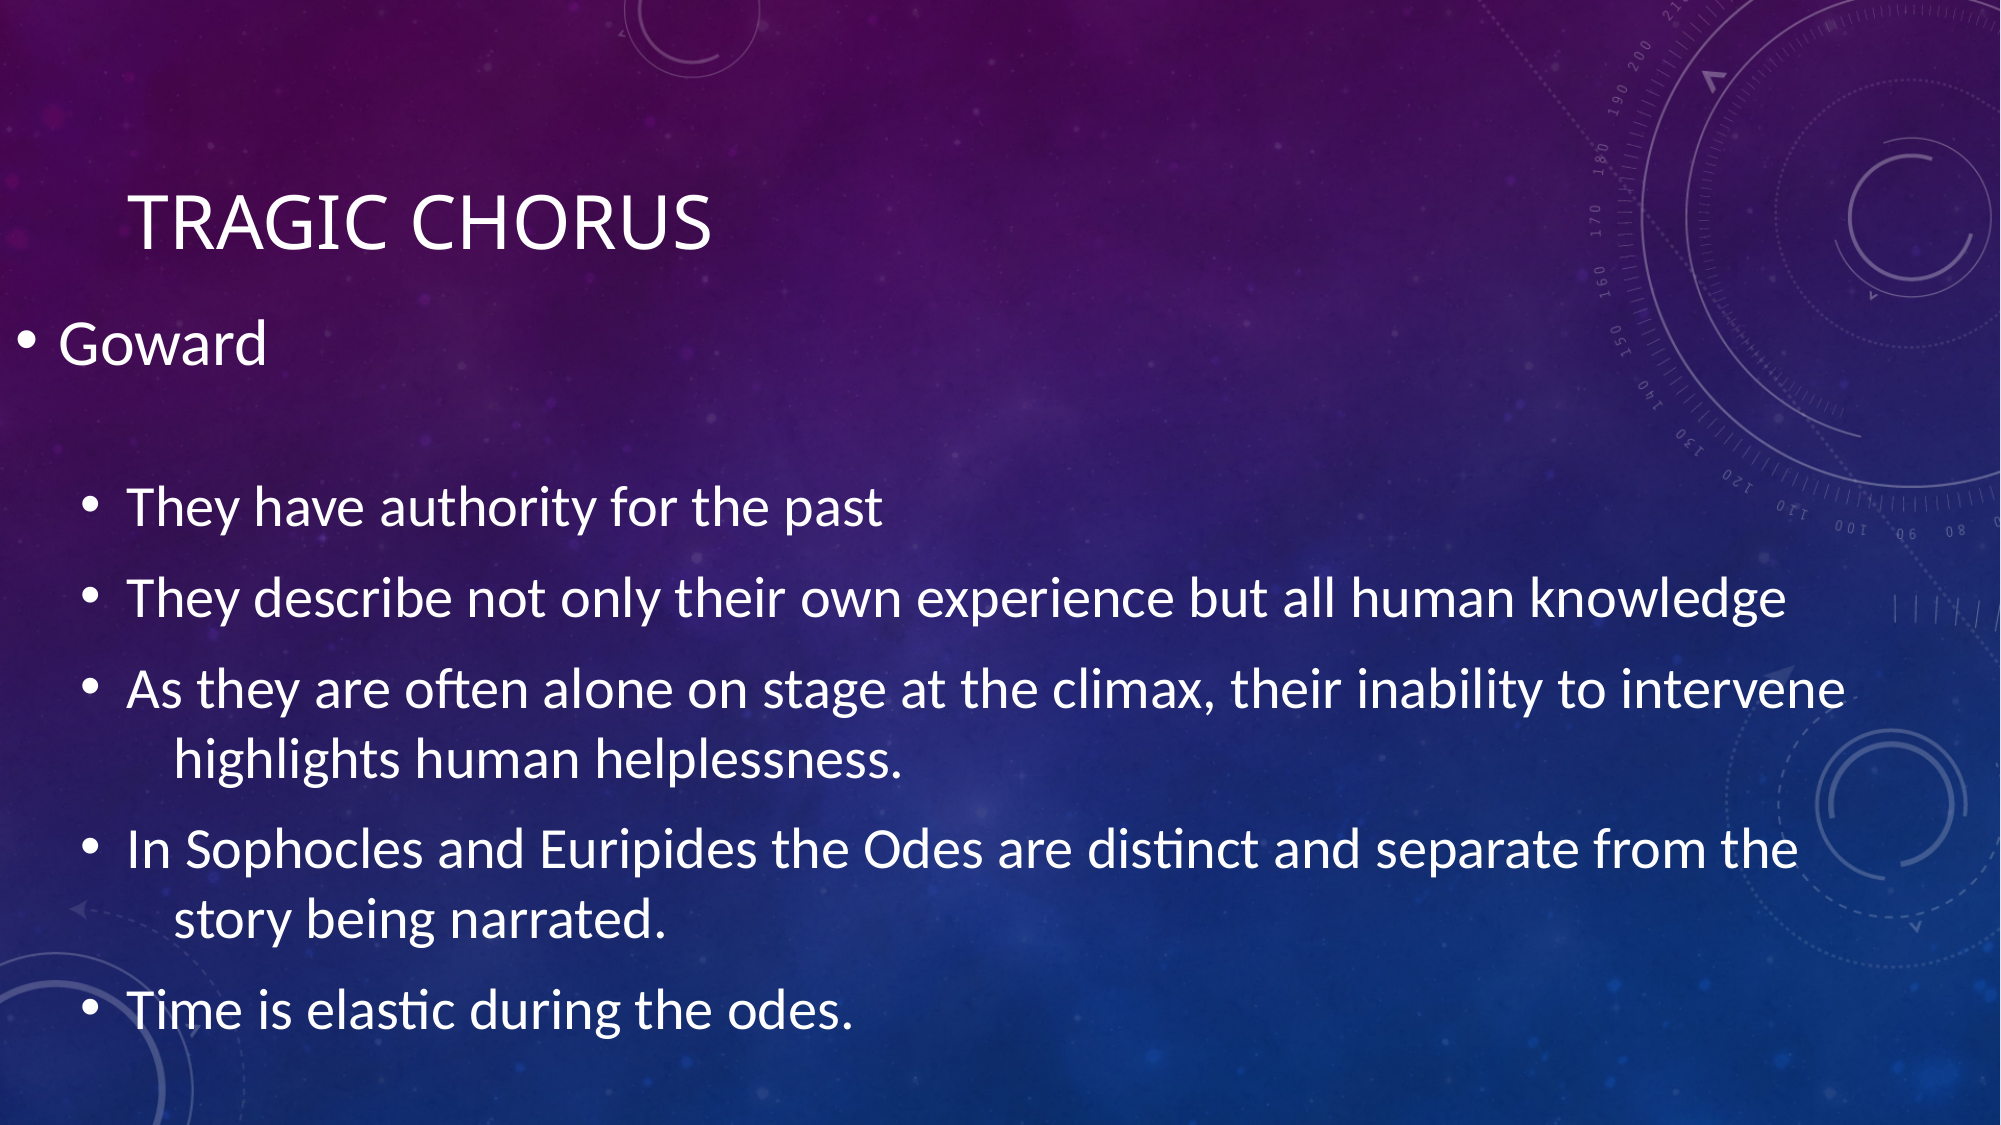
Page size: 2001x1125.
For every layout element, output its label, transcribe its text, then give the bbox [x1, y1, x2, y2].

list They have authority for the past They describe not only their own experience but all human knowledge As they are often alone on stage at the climax, their inability to intervene highlights human helplessness. In Sophocles and Euripides the Odes are distinct and separate from the story being narrated. Time is elastic during the odes. [64, 417, 1936, 1092]
list Goward [0, 291, 773, 387]
title Tragic chorus [112, 99, 1775, 339]
